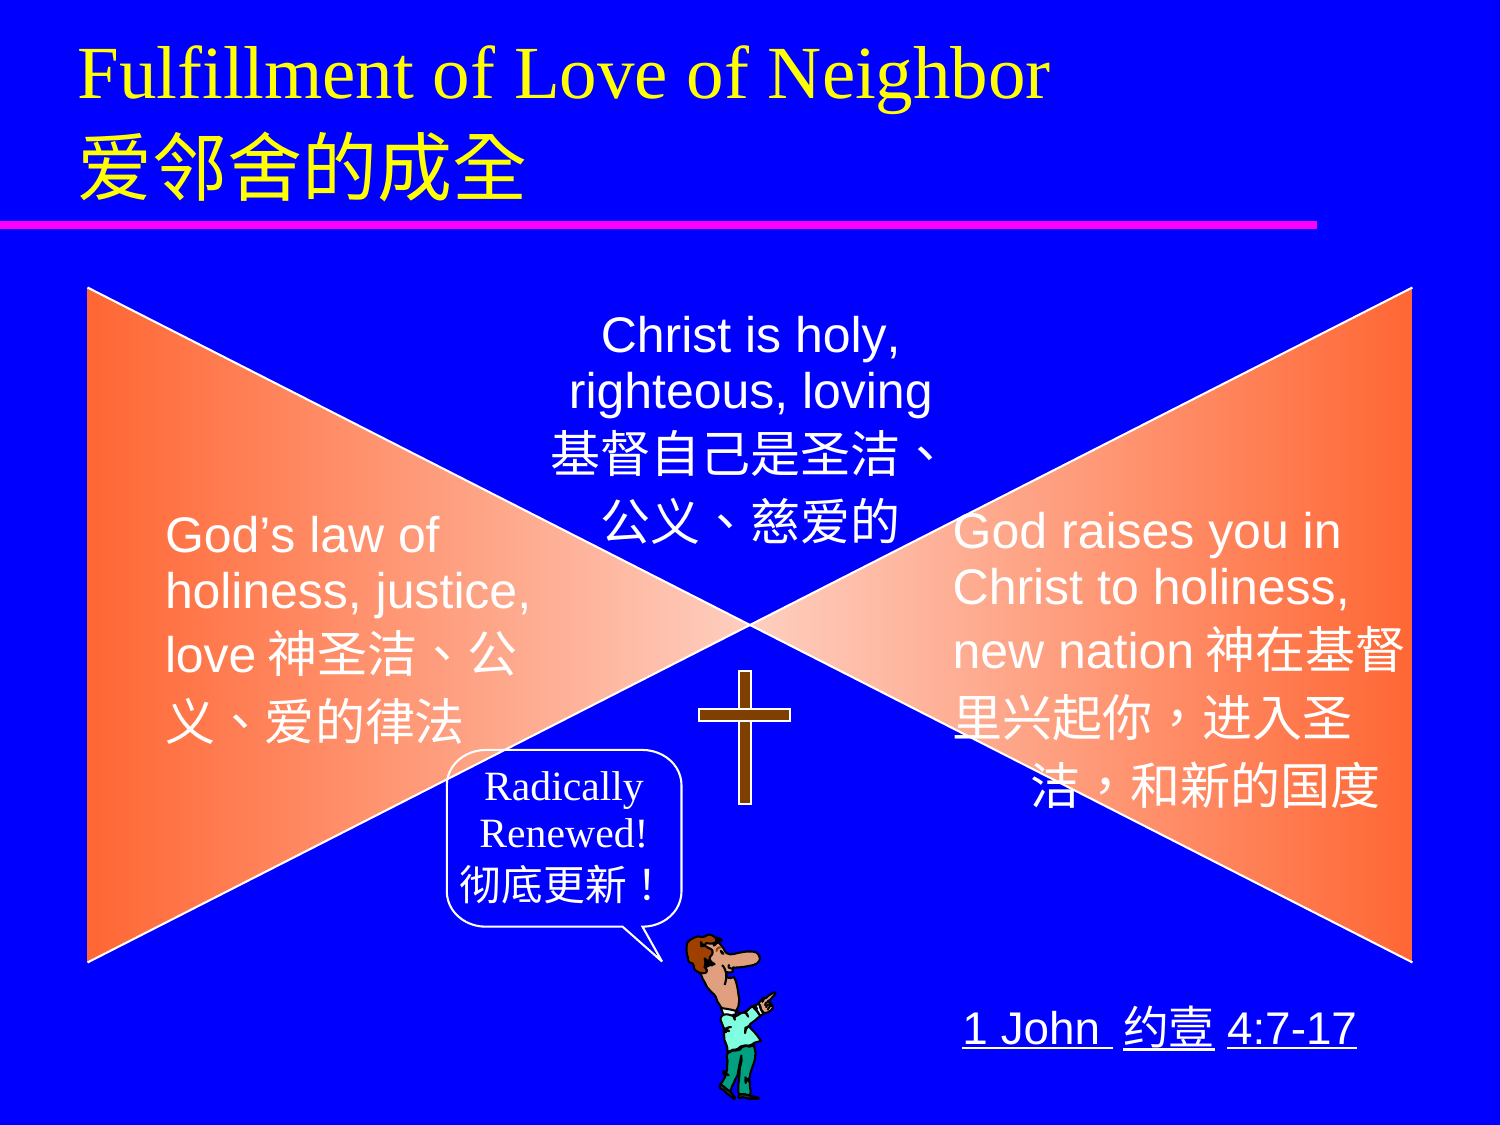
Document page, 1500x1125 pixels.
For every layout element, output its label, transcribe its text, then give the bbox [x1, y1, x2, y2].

text_box [1010, 289, 1413, 495]
text_box Radically Renewed! 彻底更新！ [446, 749, 682, 962]
text_box [87, 289, 498, 961]
text_box [686, 934, 773, 1053]
text_box 1 John 约壹4:7-17 [947, 987, 1401, 1066]
text_box God’s law of holiness, justice, love神圣洁、公义、爱的律法 [149, 499, 550, 764]
text_box [738, 1094, 759, 1099]
text_box [1153, 828, 1413, 961]
title Fulfillment of Love of Neighbor 爱邻舍的成全 [62, 39, 1338, 225]
text_box [719, 1083, 735, 1099]
text_box [764, 992, 776, 1002]
text_box [699, 671, 790, 804]
text_box Christ is holy, righteous, loving 基督自己是圣洁、公义、慈爱的 [515, 299, 987, 661]
text_box [550, 661, 675, 725]
text_box [825, 661, 937, 718]
text_box God raises you in Christ to holiness, new nation神在基督里兴起你，进入圣 洁，和新的国度 [937, 495, 1463, 828]
